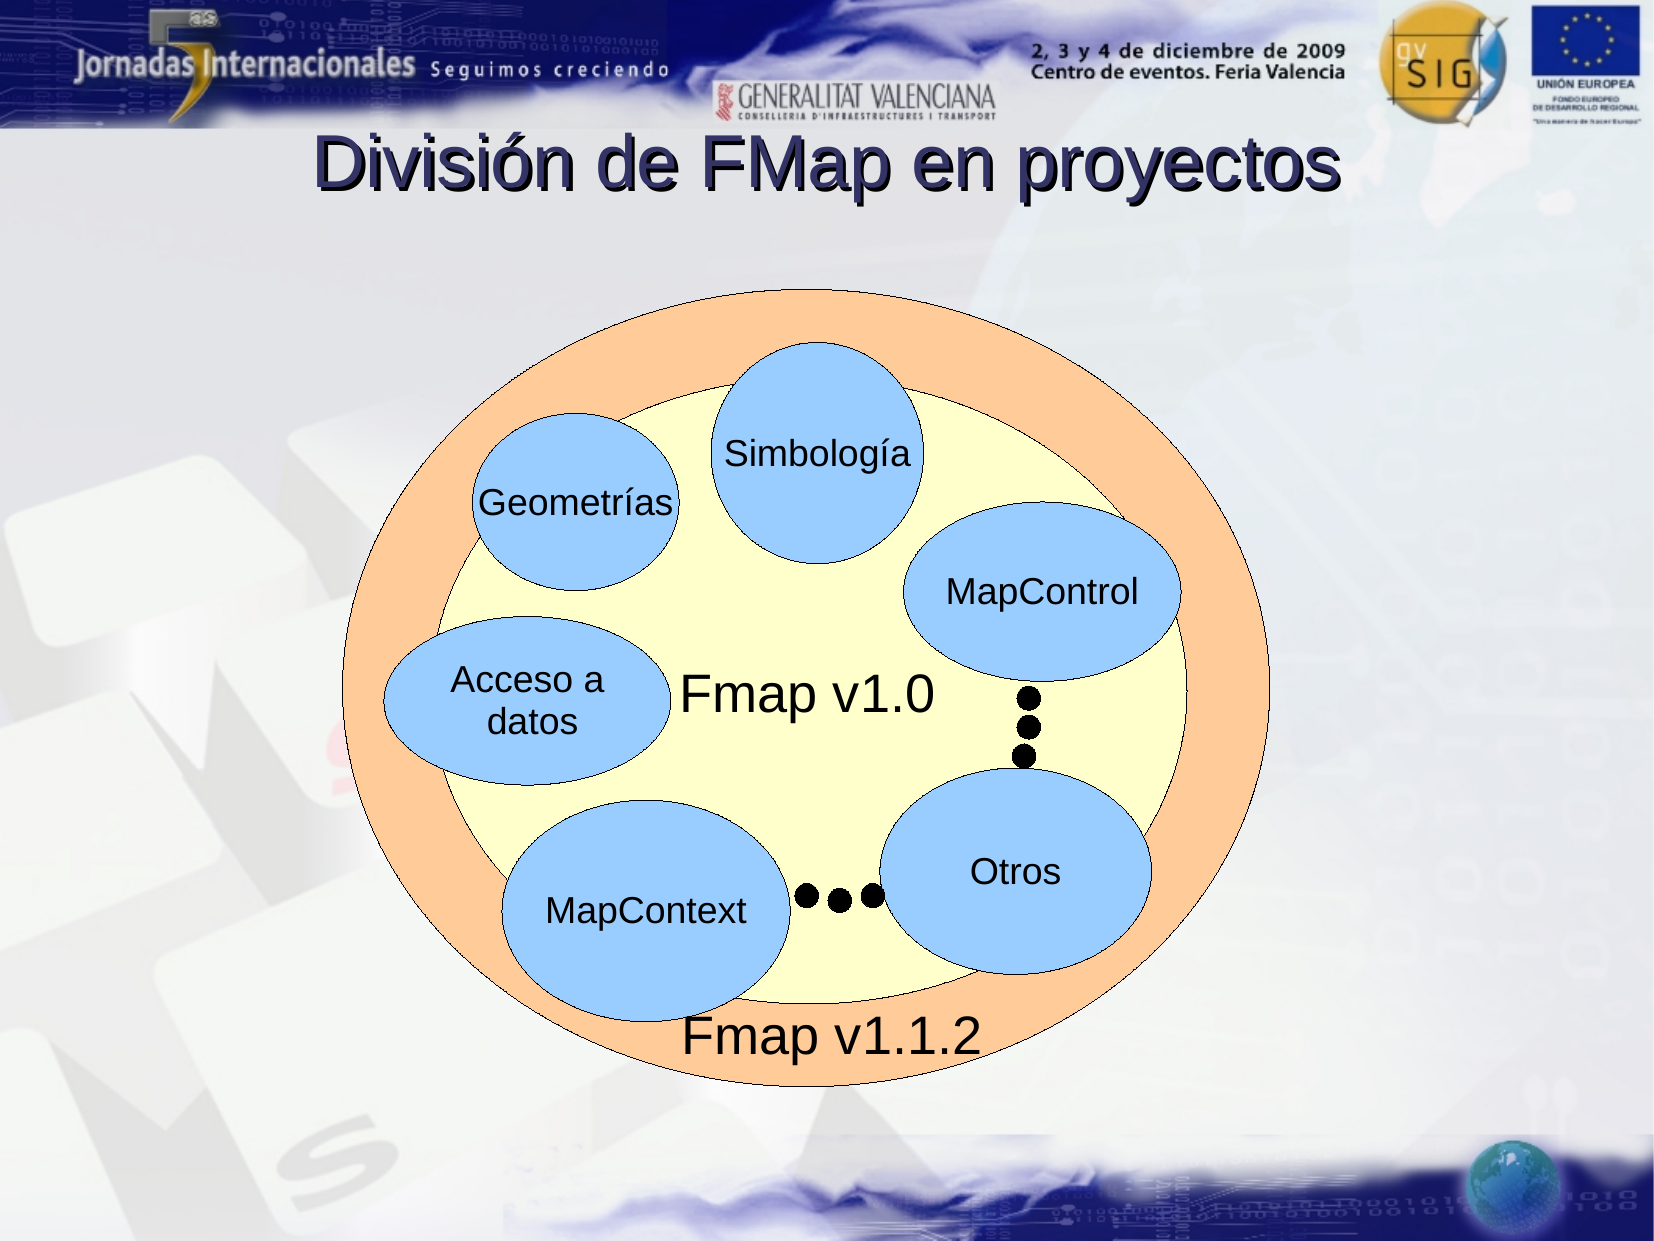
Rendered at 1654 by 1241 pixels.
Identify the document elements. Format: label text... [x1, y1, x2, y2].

text_box Fmap v1.0 [664, 655, 957, 805]
text_box MapContext [501, 800, 791, 1022]
title División de FMap en proyectos [82, 47, 1571, 258]
text_box Simbología [711, 342, 924, 564]
text_box Fmap v1.1.2 [666, 998, 999, 1074]
picture [0, 0, 1654, 1241]
text_box MapControl [903, 501, 1182, 682]
text_box Acceso a datos [383, 616, 664, 786]
text_box [690, 1074, 923, 1087]
text_box [342, 289, 1270, 1069]
text_box Geometrías [472, 413, 680, 591]
text_box Otros [879, 768, 1152, 975]
